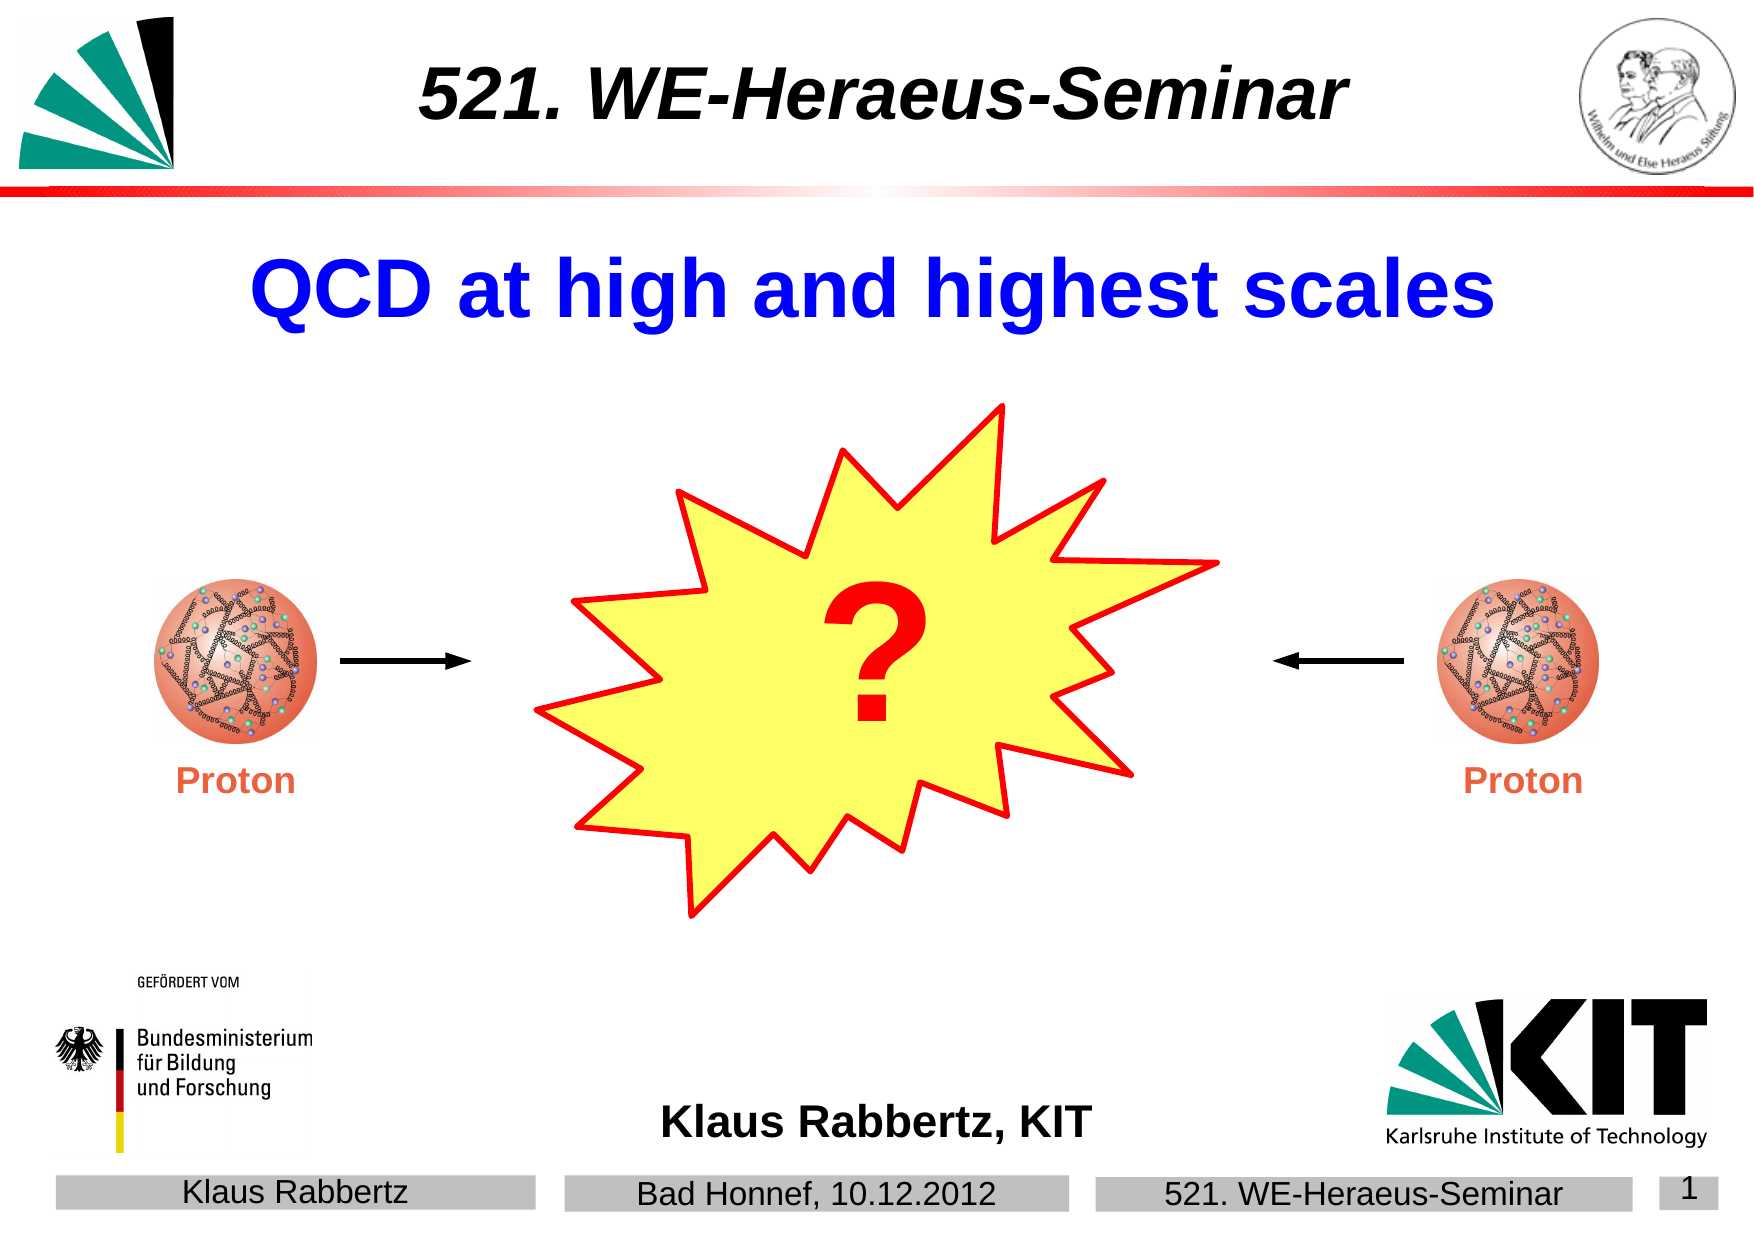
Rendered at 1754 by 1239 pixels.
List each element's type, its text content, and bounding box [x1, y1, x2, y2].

picture [1387, 999, 1707, 1148]
picture [1437, 579, 1599, 744]
picture [154, 579, 317, 744]
picture [55, 974, 312, 1153]
text_box Proton [163, 753, 309, 808]
text_box Klaus Rabbertz, KIT [648, 1089, 1106, 1154]
picture [19, 17, 174, 171]
text_box Proton [1451, 753, 1597, 808]
text_box ? [803, 534, 950, 770]
text_box [536, 405, 1218, 917]
title 521. WE-Heraeus-Seminar [263, 3, 1505, 184]
picture [1579, 18, 1736, 175]
text_box QCD at high and highest scales [237, 236, 1516, 342]
